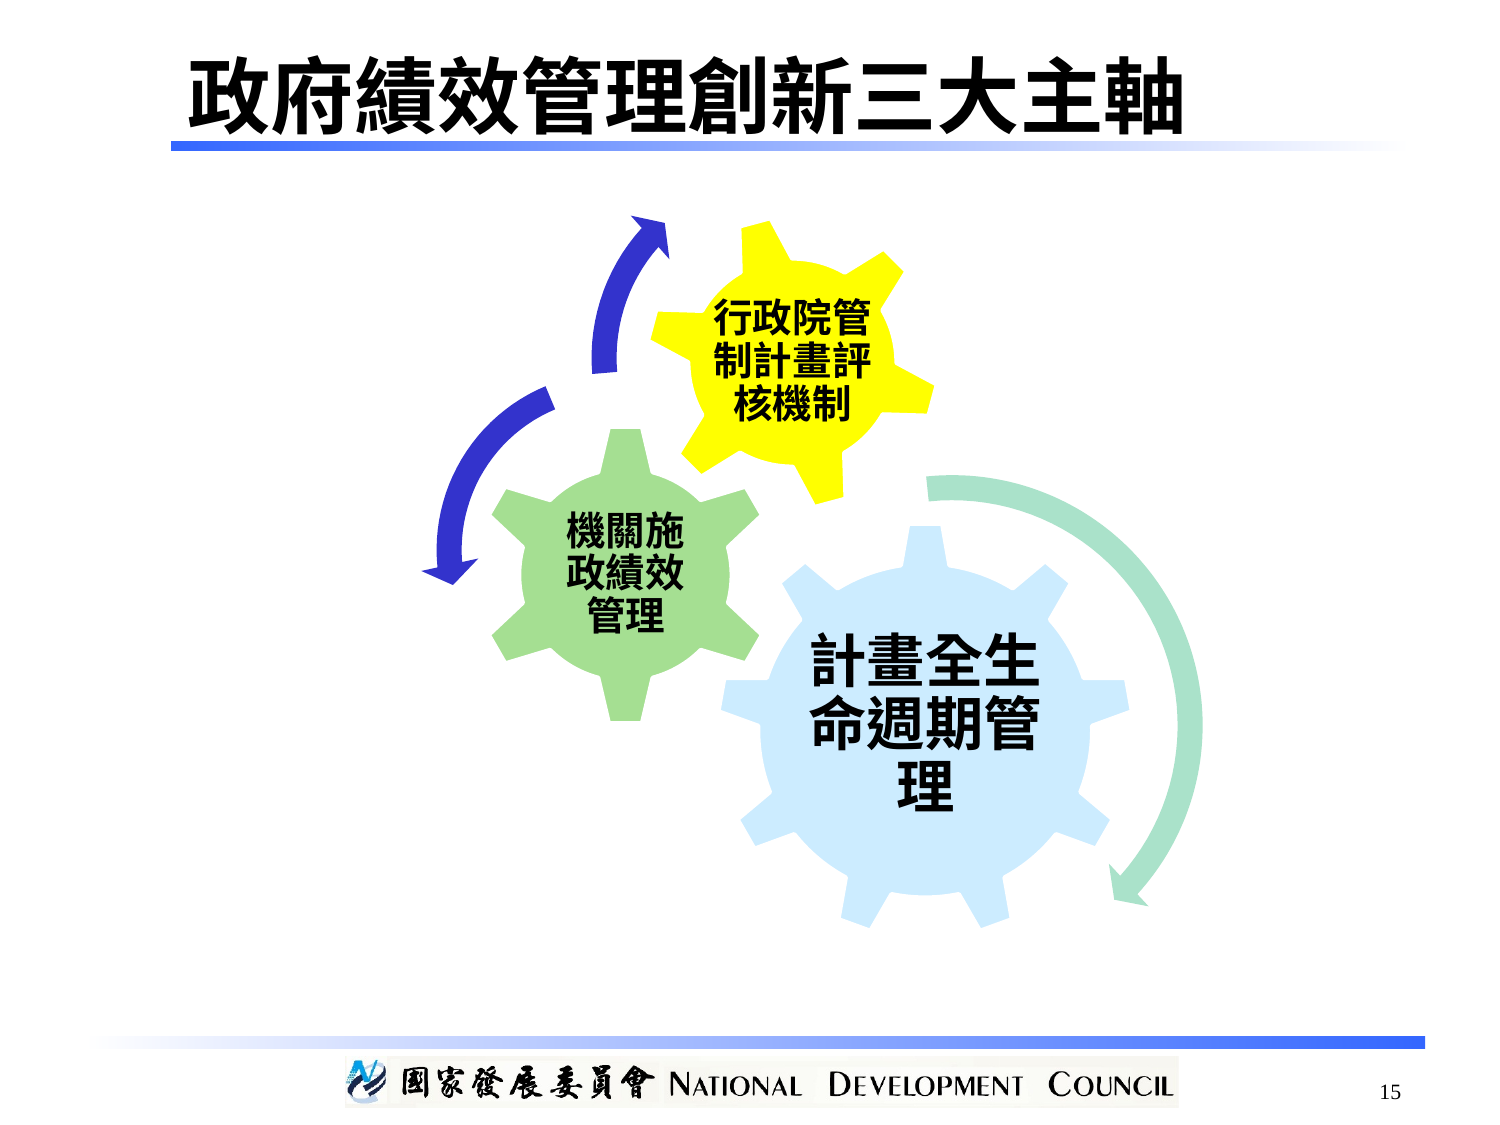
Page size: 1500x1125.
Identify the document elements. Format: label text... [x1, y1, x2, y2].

text_box 計畫全生命週期管理 [718, 523, 1132, 931]
text_box 行政院管制計畫評核機制 [647, 218, 937, 508]
text_box 機關施政績效管理 [488, 426, 763, 724]
text_box [421, 386, 556, 586]
text_box [926, 475, 1203, 907]
text_box 20 [1259, 1036, 1263, 1048]
text_box [591, 215, 670, 374]
text_box 15 [1364, 1070, 1490, 1106]
title 政府績效管理創新三大主軸 [172, 36, 1448, 146]
